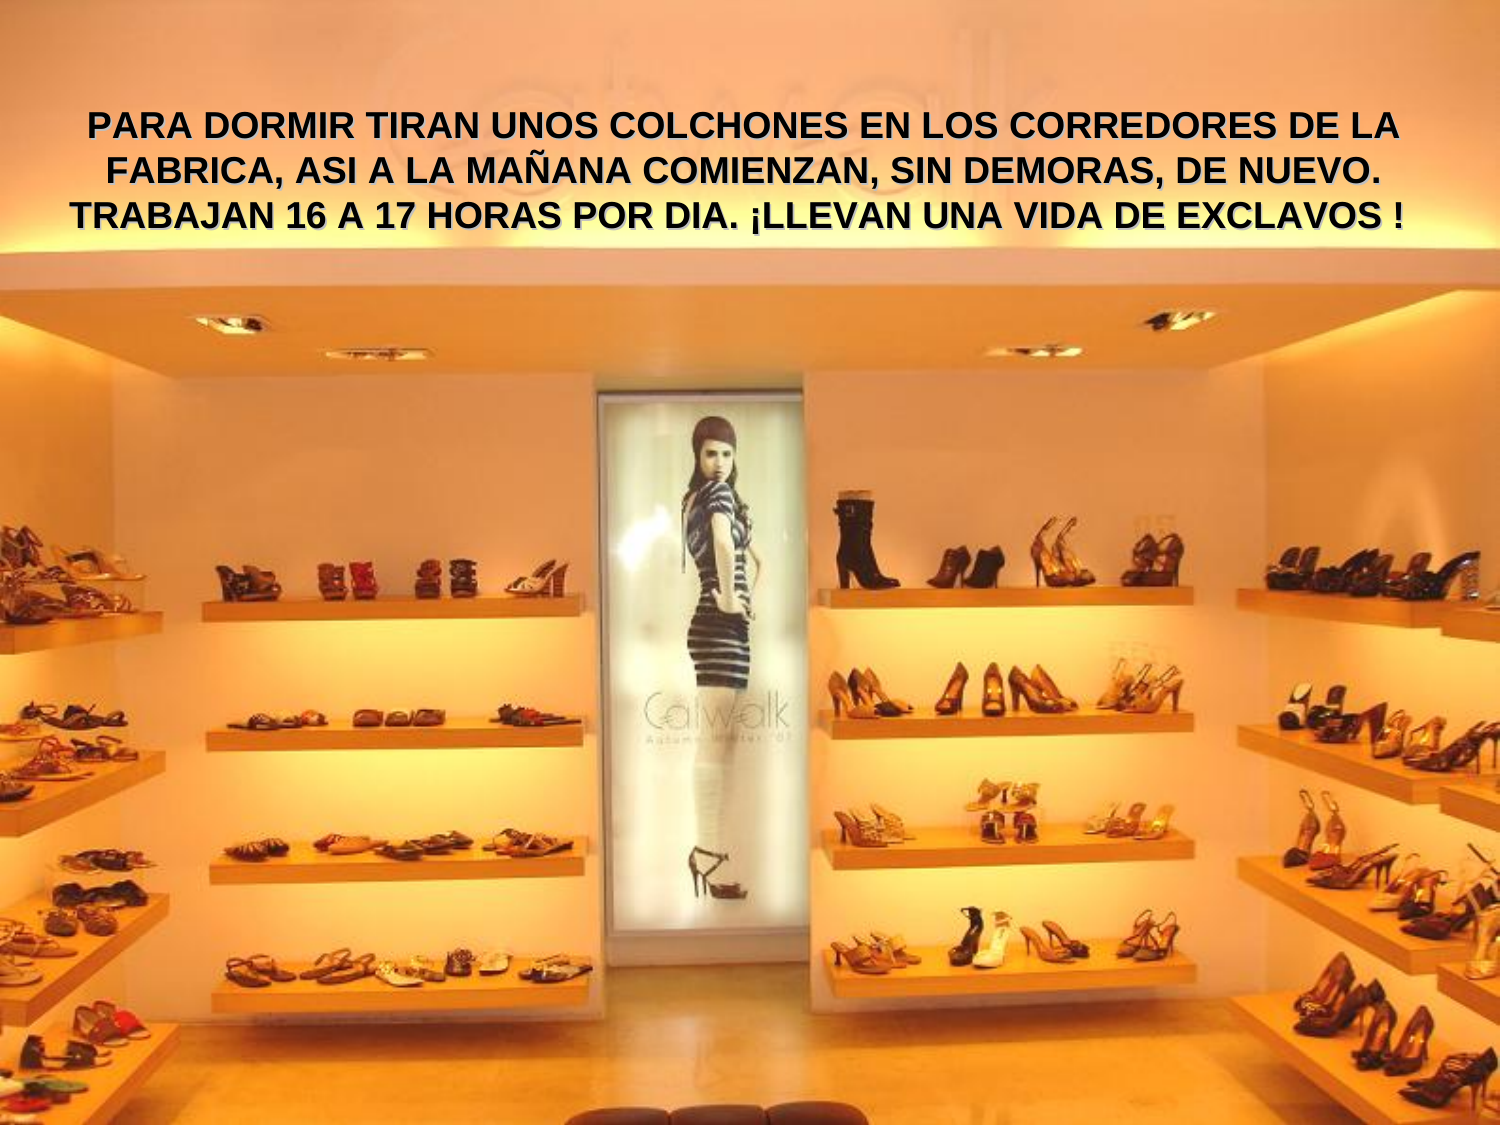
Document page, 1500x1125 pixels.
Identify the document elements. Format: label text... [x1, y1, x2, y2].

picture [0, 0, 1500, 1125]
text_box PARA DORMIR TIRAN UNOS COLCHONES EN LOS CORREDORES DE LA FABRICA, ASI A LA MAÑANA COMIENZAN, SIN DEMORAS, DE NUEVO. TRABAJAN 16 A 17 HORAS POR DIA. ¡LLEVAN UNA VIDA DE EXCLAVOS ! [11, 93, 1477, 245]
